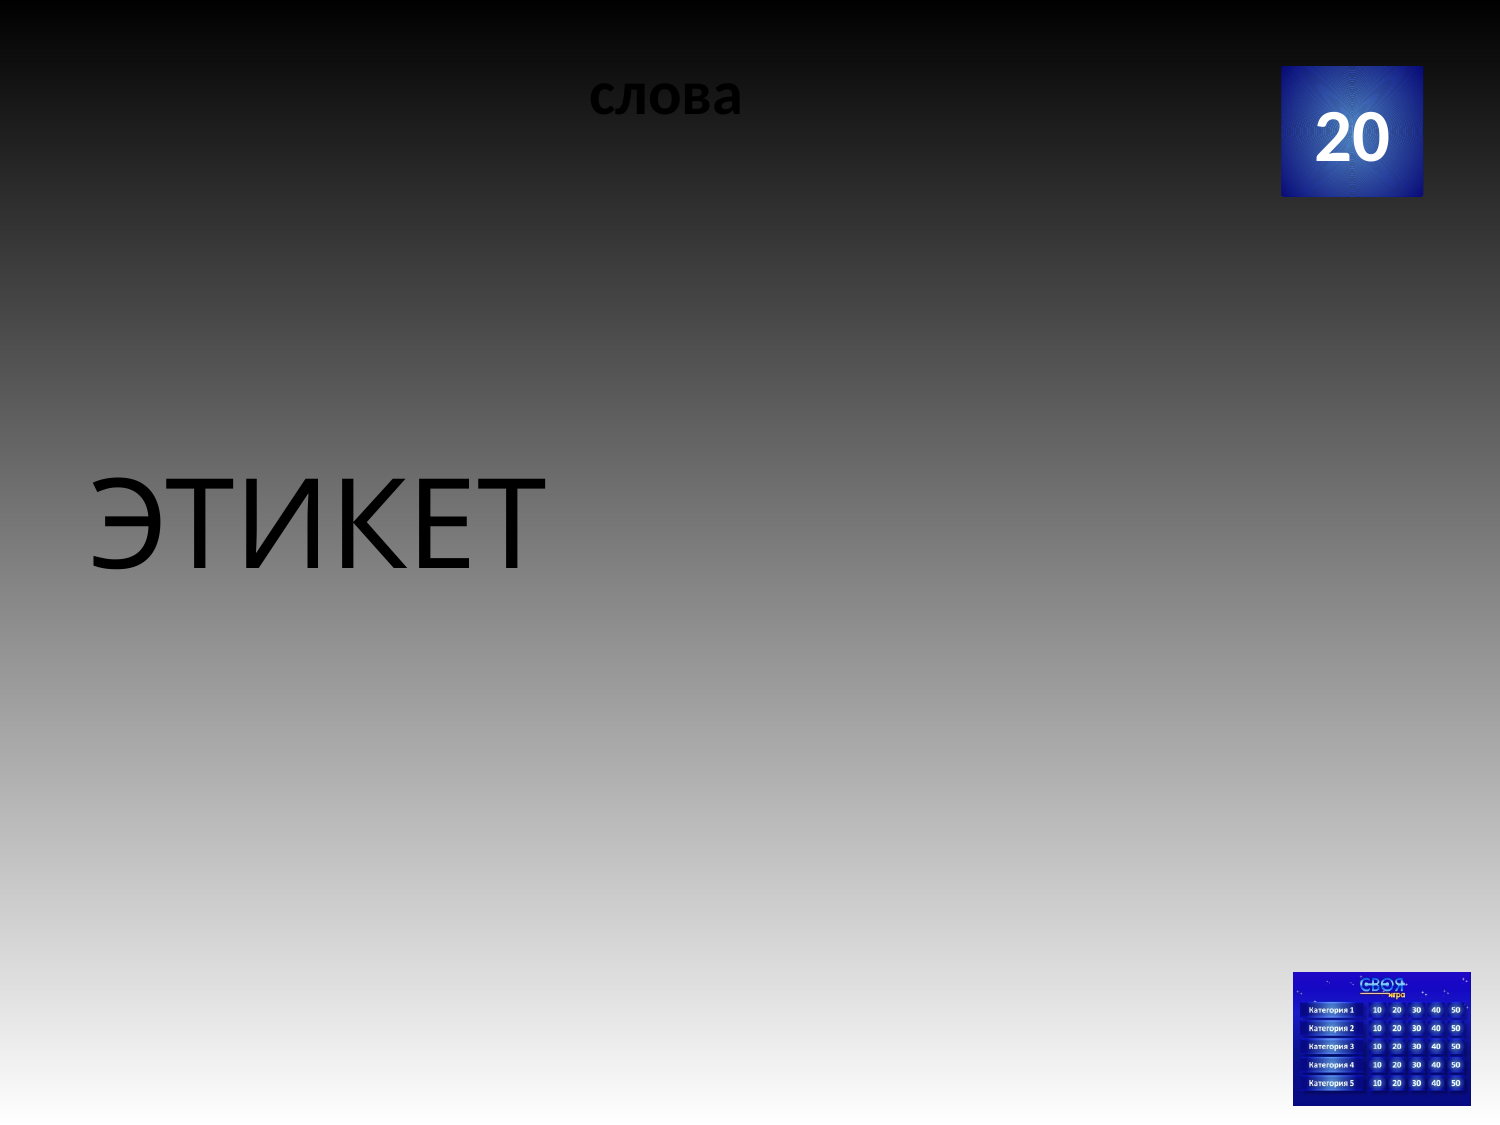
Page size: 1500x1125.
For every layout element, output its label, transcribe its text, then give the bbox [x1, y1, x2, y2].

picture [1293, 972, 1471, 1106]
title слова [75, 45, 1258, 233]
list ЭТИКЕТ [75, 326, 1425, 1000]
text_box 20 [1281, 66, 1424, 197]
